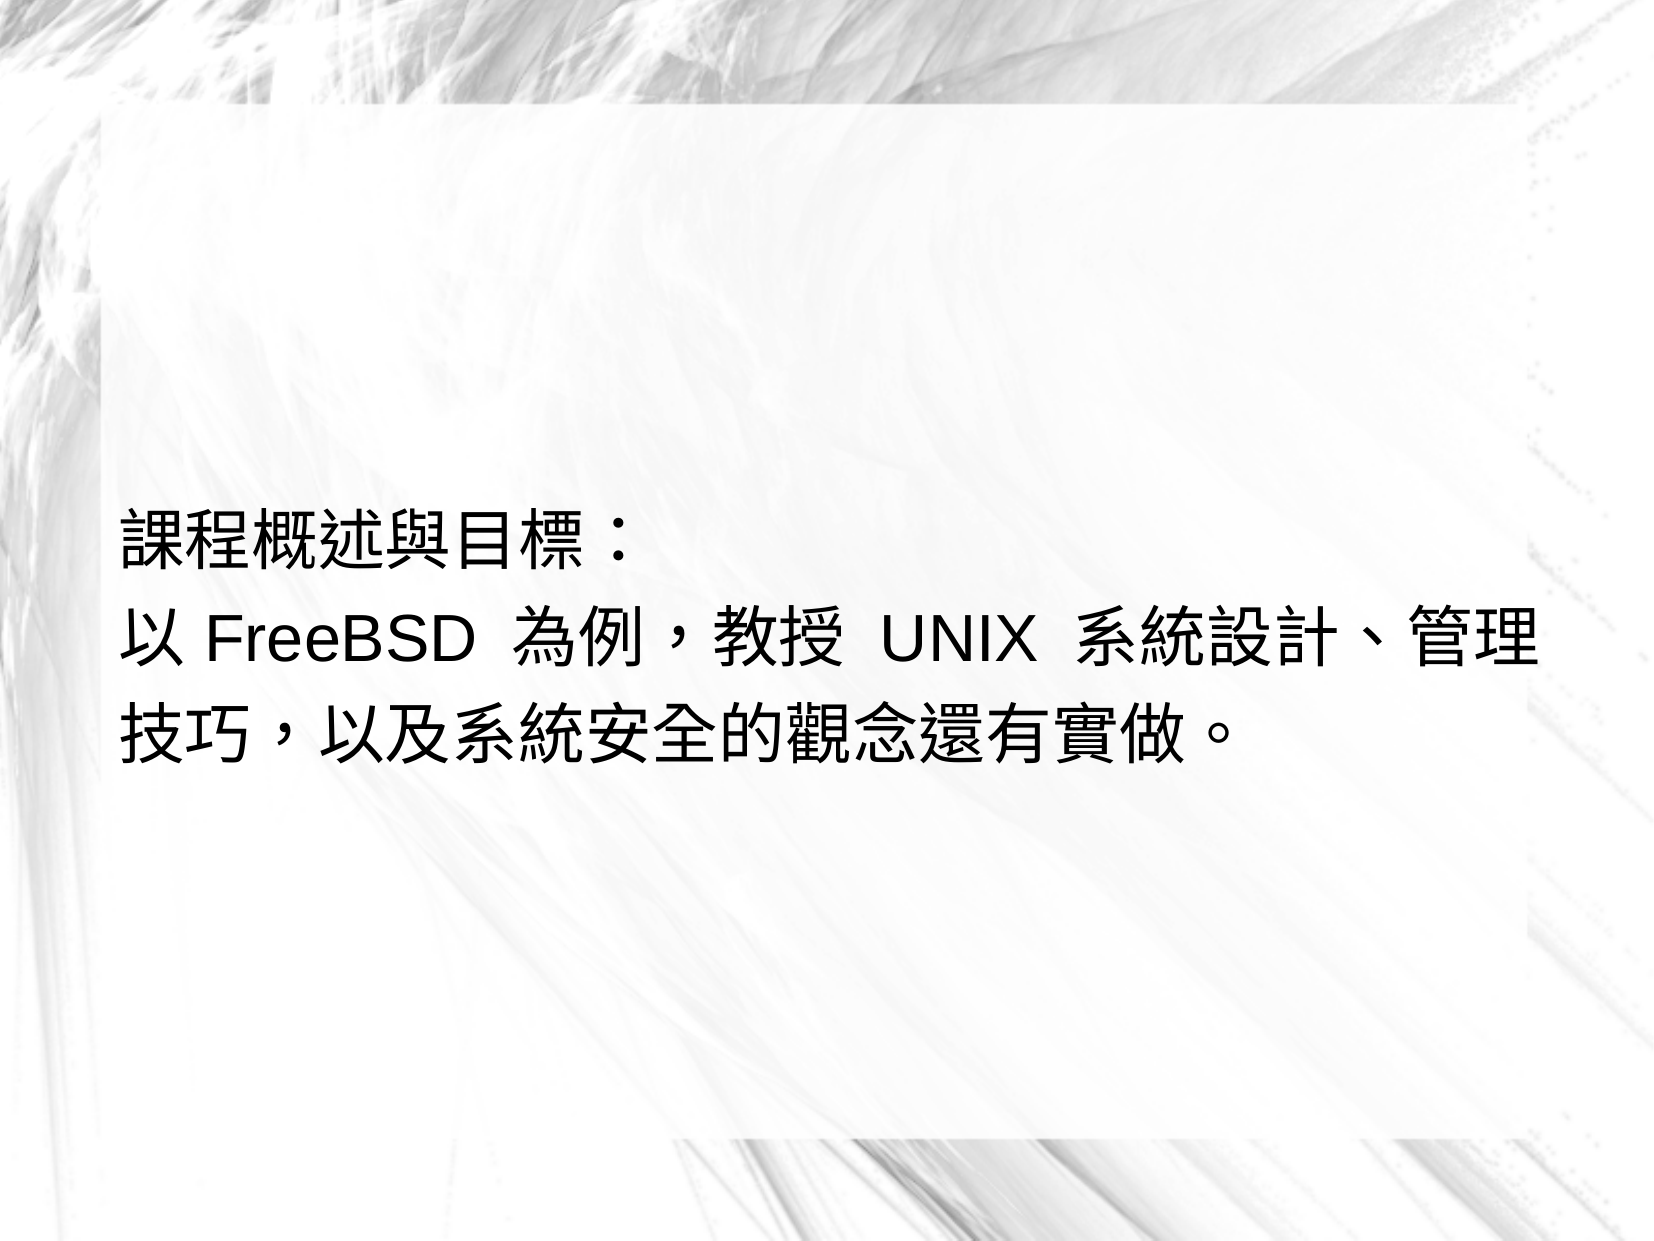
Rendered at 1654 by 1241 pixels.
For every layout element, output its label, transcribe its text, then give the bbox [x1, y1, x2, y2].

subtitle 課程概述與目標： 以FreeBSD 為例，教授 UNIX 系統設計、管理技巧，以及系統安全的觀念還有實做。 [118, 327, 1571, 938]
picture [0, 0, 1654, 1241]
